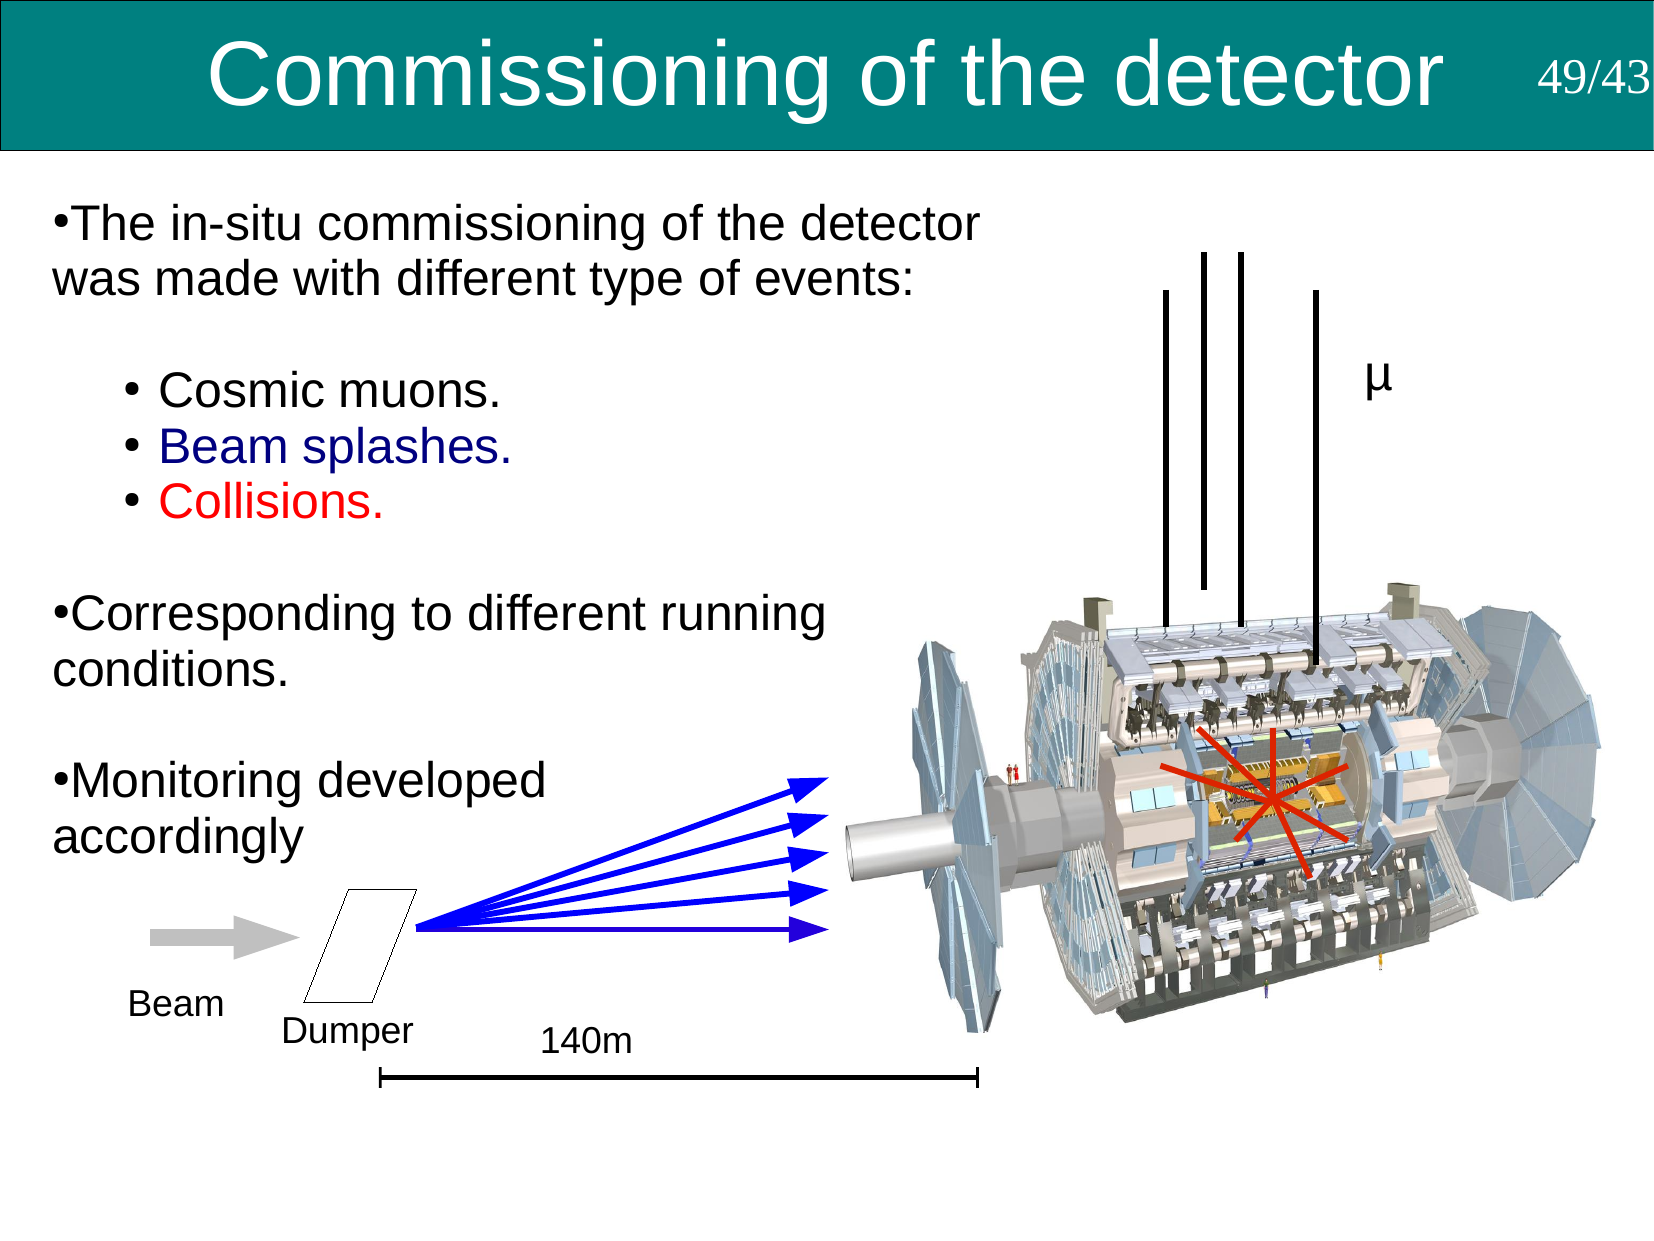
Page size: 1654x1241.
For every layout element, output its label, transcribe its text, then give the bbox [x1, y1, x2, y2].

text_box Beam [112, 975, 301, 1032]
title Commissioning of the detector [82, 22, 1571, 126]
text_box Dumper [266, 1002, 454, 1060]
text_box µ [1350, 337, 1501, 409]
text_box 140m [525, 1012, 826, 1070]
picture [756, 487, 1617, 1125]
text_box The in-situ commissioning of the detector was made with different type of events: Cosmic muons. Beam splashes. Collisions. Corresponding to different running conditions. Monitoring developed accordingly [37, 187, 1013, 872]
